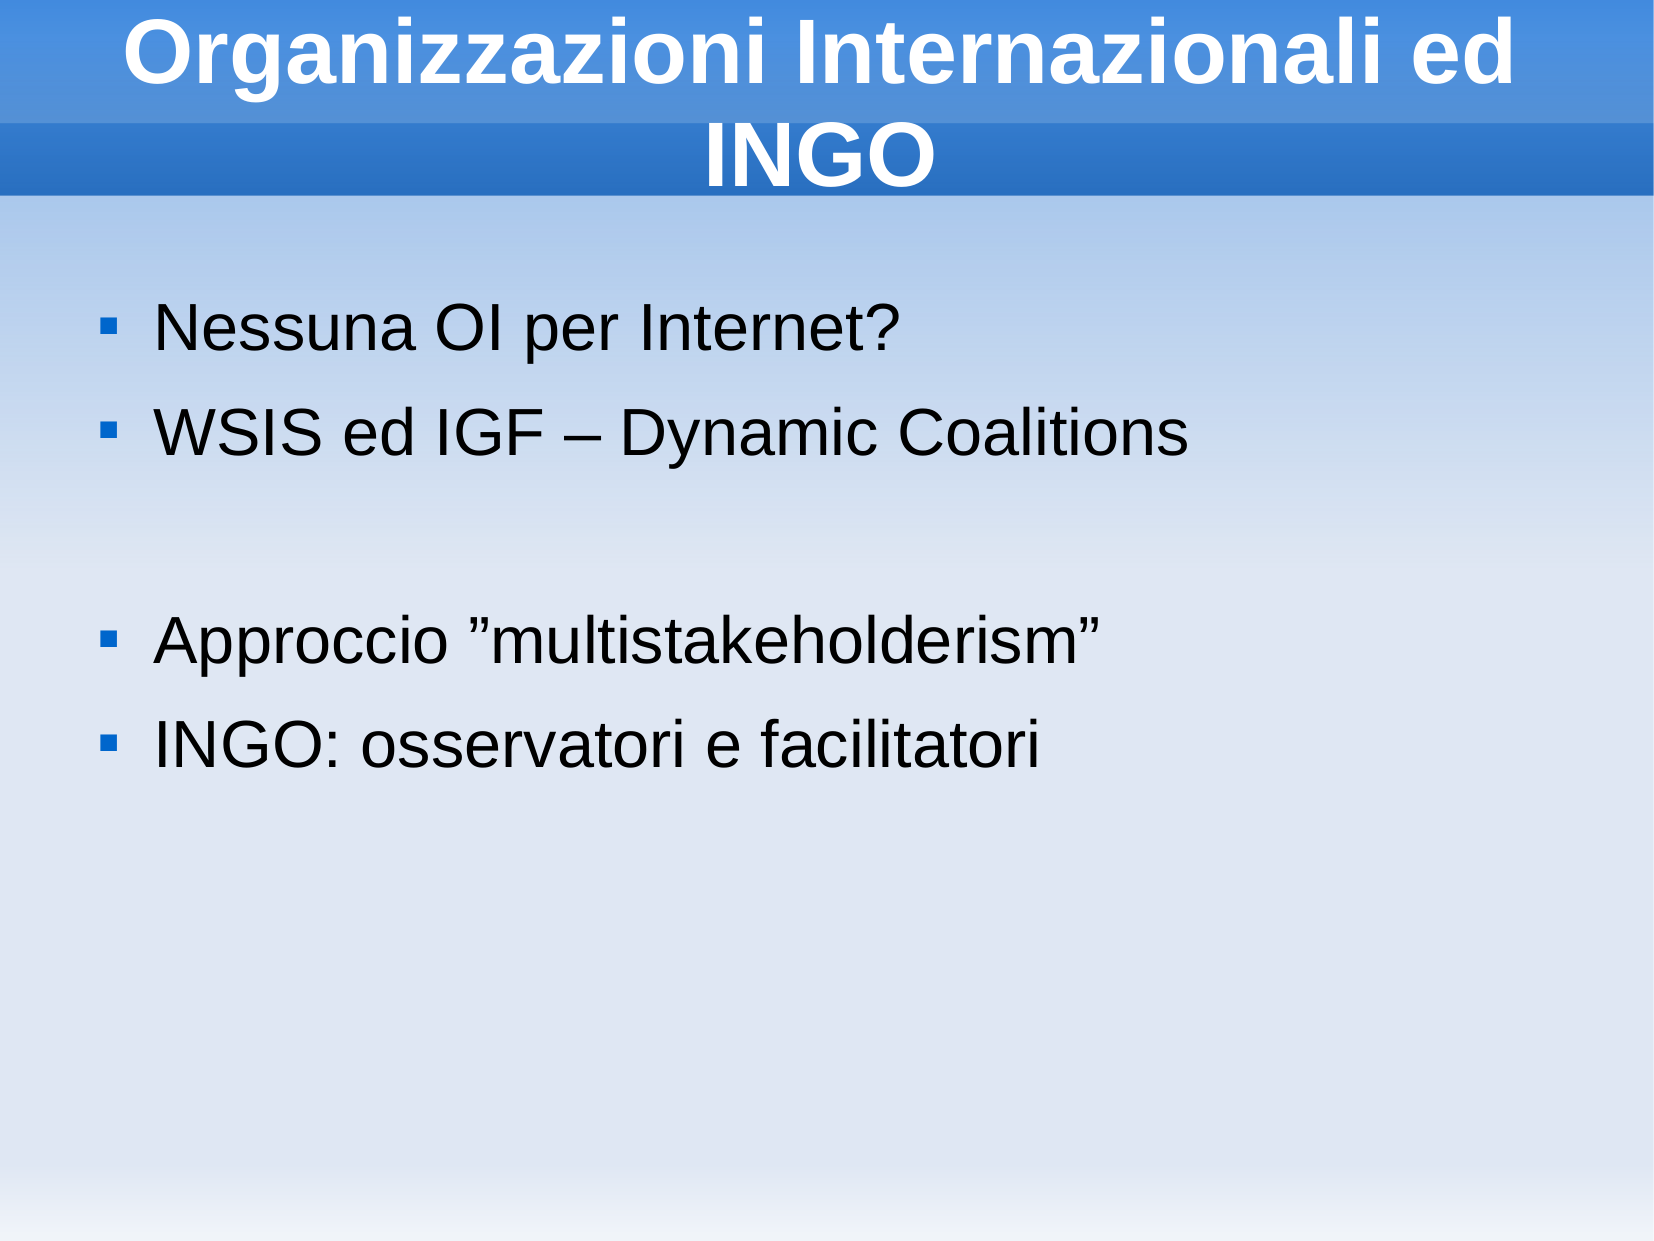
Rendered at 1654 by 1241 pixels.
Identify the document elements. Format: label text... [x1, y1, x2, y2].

list Nessuna OI per Internet? WSIS ed IGF – Dynamic Coalitions Approccio ”multistakeholderism” INGO: osservatori e facilitatori [82, 290, 1571, 1094]
title Organizzazioni Internazionali ed INGO [76, 1, 1565, 207]
picture [0, 0, 1654, 1241]
